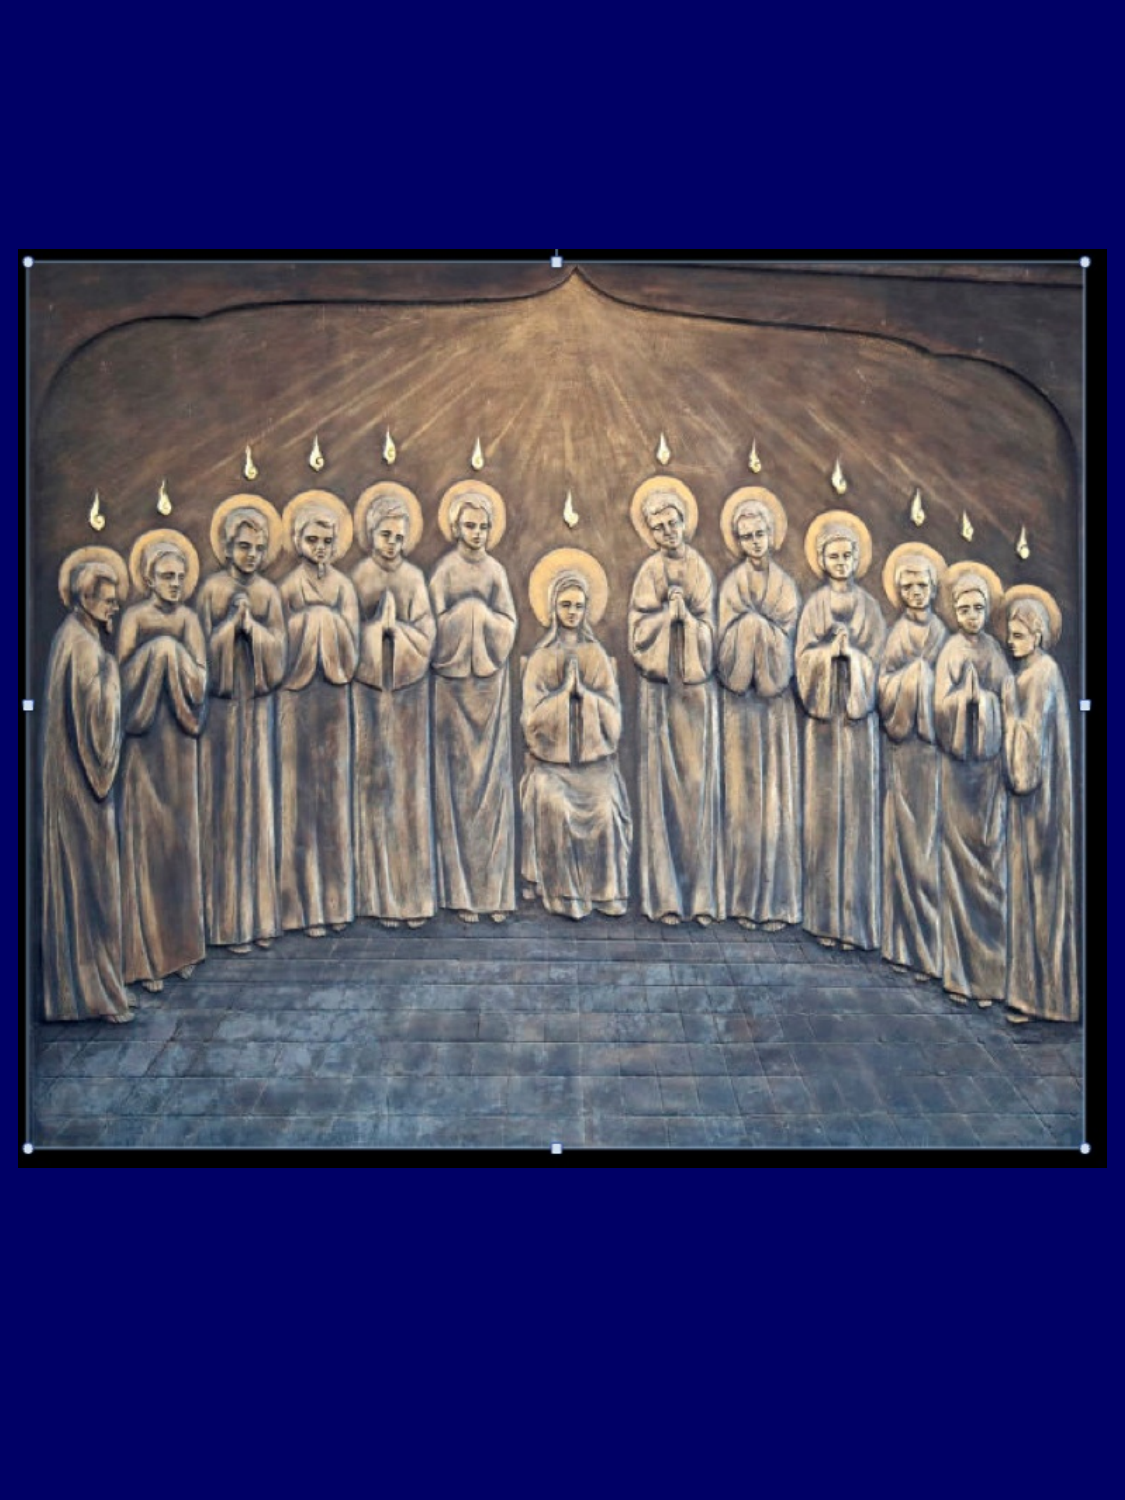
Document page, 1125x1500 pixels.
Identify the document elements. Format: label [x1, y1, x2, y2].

picture [18, 249, 1107, 1168]
